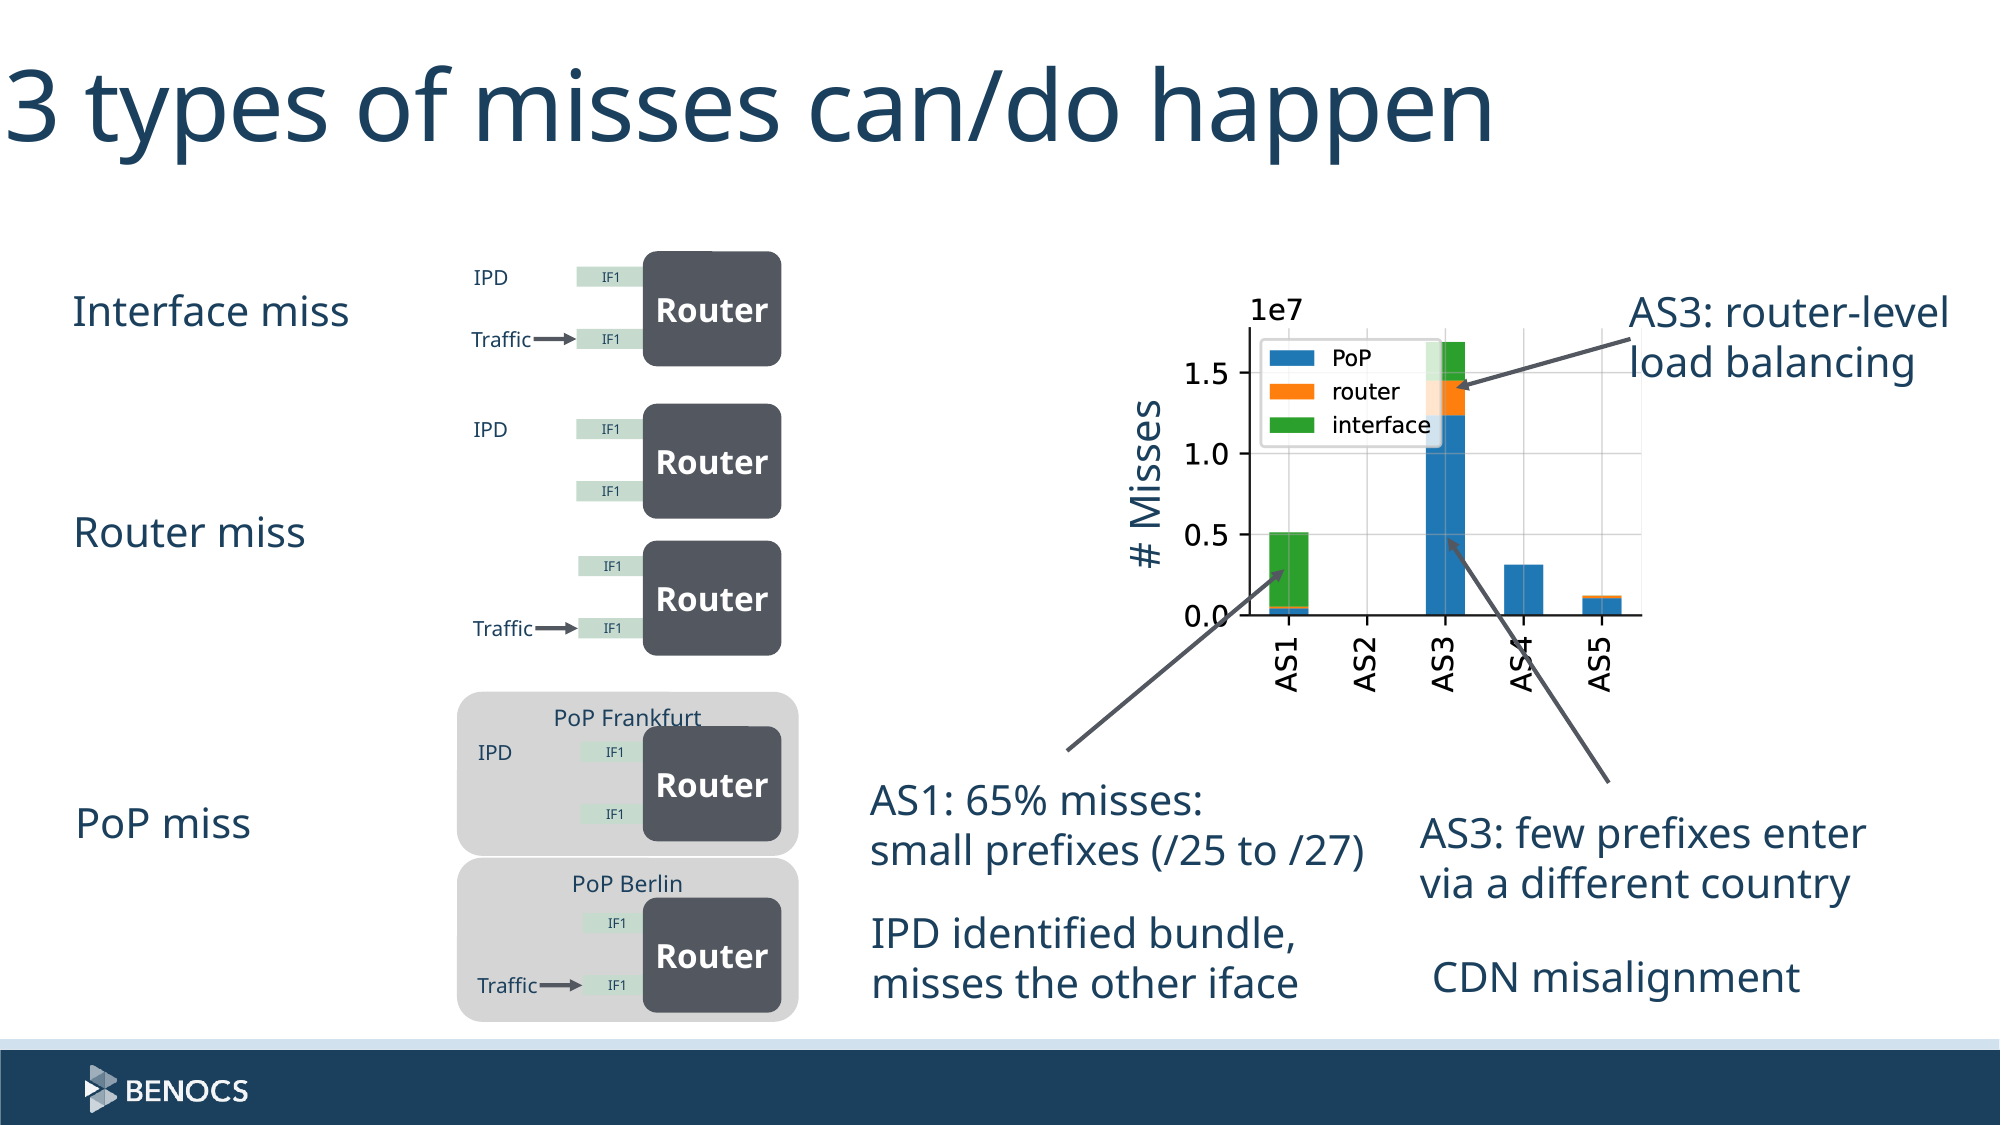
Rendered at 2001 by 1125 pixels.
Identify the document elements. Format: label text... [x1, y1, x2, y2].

picture [1155, 280, 1664, 708]
text_box IF1 [576, 328, 642, 349]
text_box AS1: 65% misses: small prefixes (/25 to /27) [865, 769, 1370, 878]
text_box PoP Frankfurt [456, 691, 799, 856]
text_box # Misses [1113, 293, 1173, 574]
text_box IPD [469, 259, 513, 294]
text_box IF1 [576, 266, 642, 287]
text_box Traffic [473, 968, 542, 1002]
text_box IPD [473, 735, 517, 769]
text_box IF1 [578, 618, 642, 639]
text_box PoP Berlin [456, 857, 799, 1022]
text_box Router miss [68, 501, 311, 560]
text_box Router [642, 540, 782, 656]
text_box AS3: router-level load balancing [1624, 281, 1955, 390]
text_box Interface miss [68, 280, 355, 340]
text_box IPD identified bundle, misses the other iface [866, 902, 1304, 1012]
text_box IF1 [580, 803, 642, 824]
text_box IF1 [580, 741, 642, 762]
picture [84, 1063, 248, 1114]
text_box Router [642, 403, 782, 519]
text_box IF1 [576, 481, 642, 502]
text_box IF1 [576, 419, 642, 440]
title 3 types of misses can/do happen [0, 52, 1803, 191]
text_box Router [642, 251, 782, 367]
text_box IF1 [582, 913, 642, 934]
text_box IF1 [582, 975, 642, 996]
text_box Traffic [468, 611, 538, 645]
text_box PoP miss [70, 792, 256, 852]
text_box AS3: few prefixes enter via a different country [1415, 802, 1872, 912]
text_box CDN misalignment [1427, 946, 1806, 1006]
text_box Router [642, 897, 782, 1013]
text_box IPD [469, 412, 513, 446]
text_box Router [642, 726, 782, 842]
text_box IF1 [578, 556, 642, 577]
text_box Traffic [467, 322, 536, 356]
